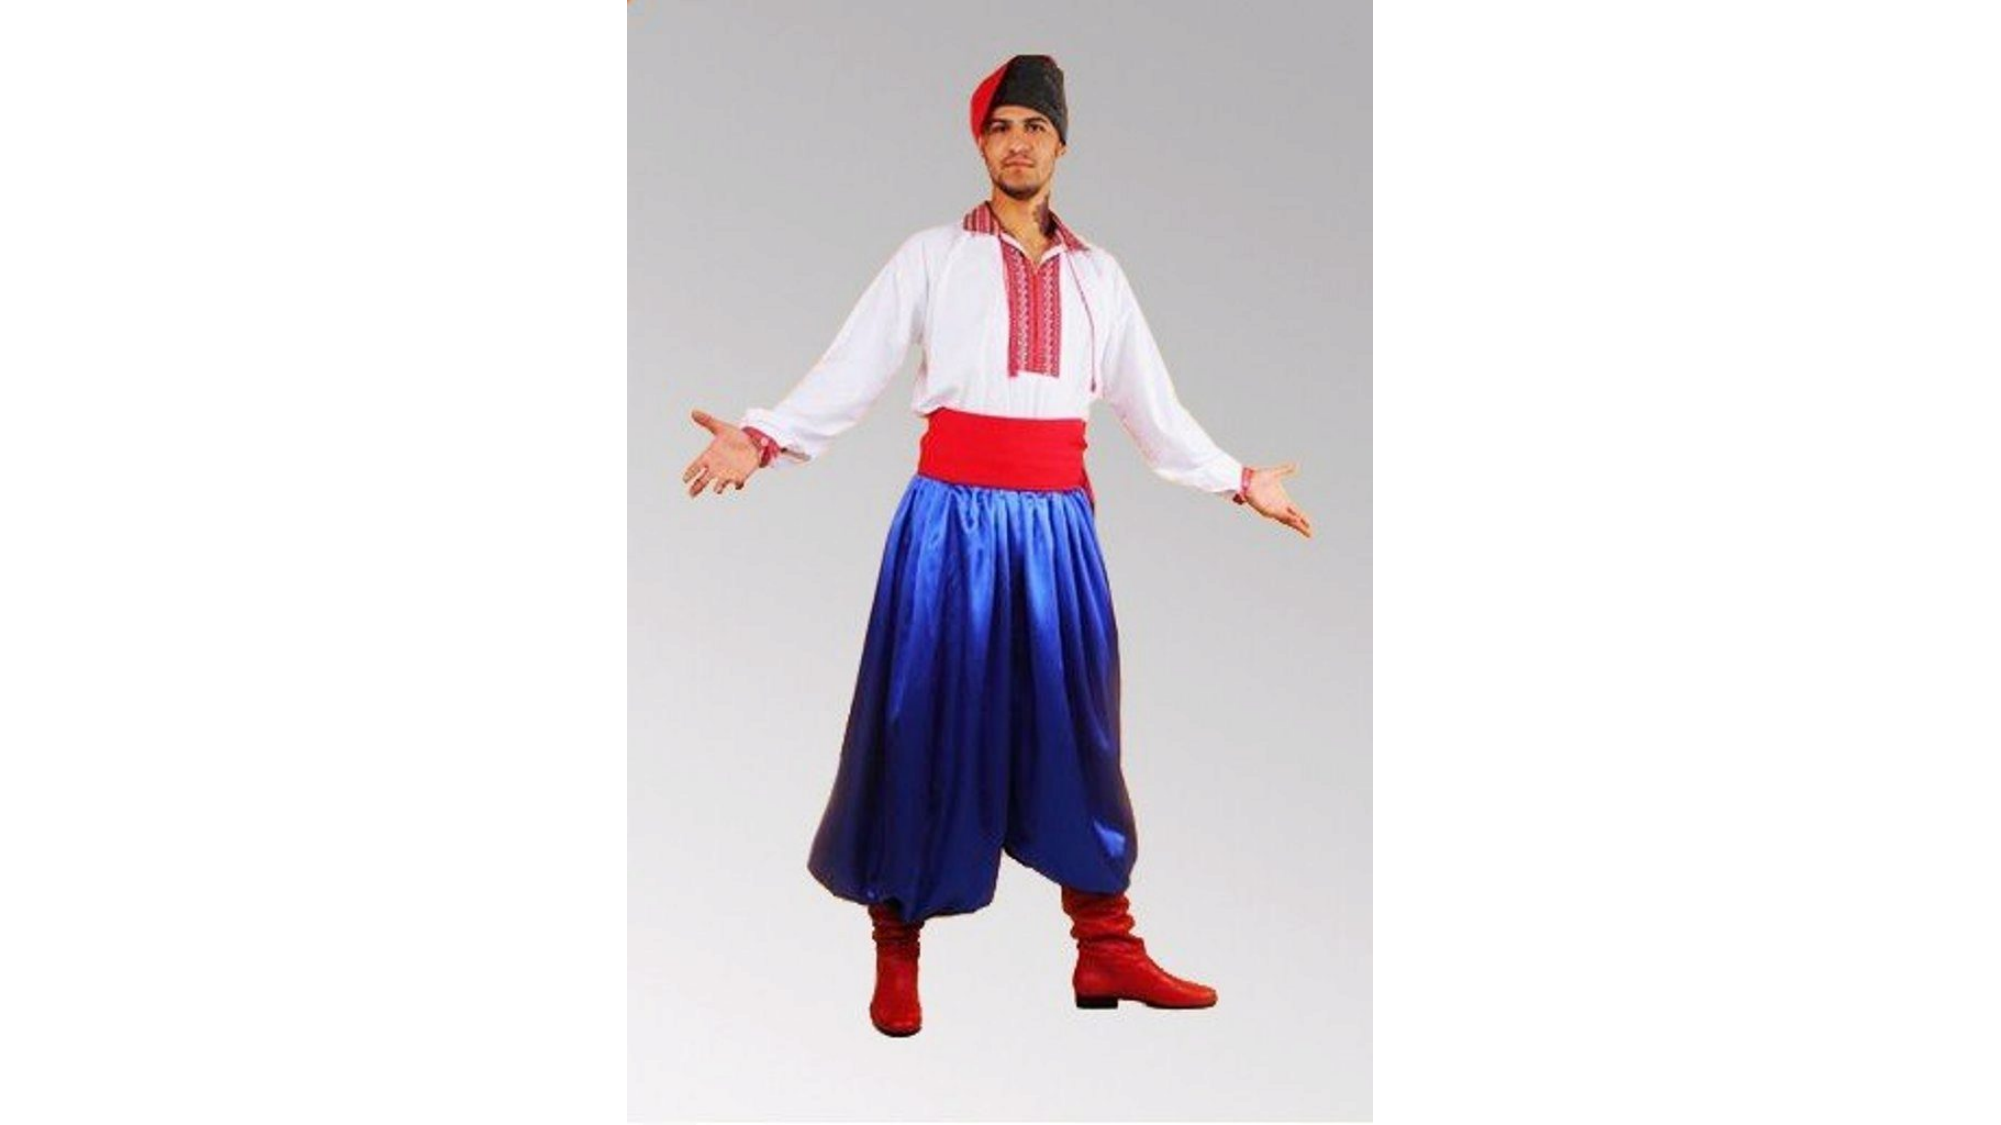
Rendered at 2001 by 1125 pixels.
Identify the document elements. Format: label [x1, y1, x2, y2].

picture [627, 0, 1373, 1125]
